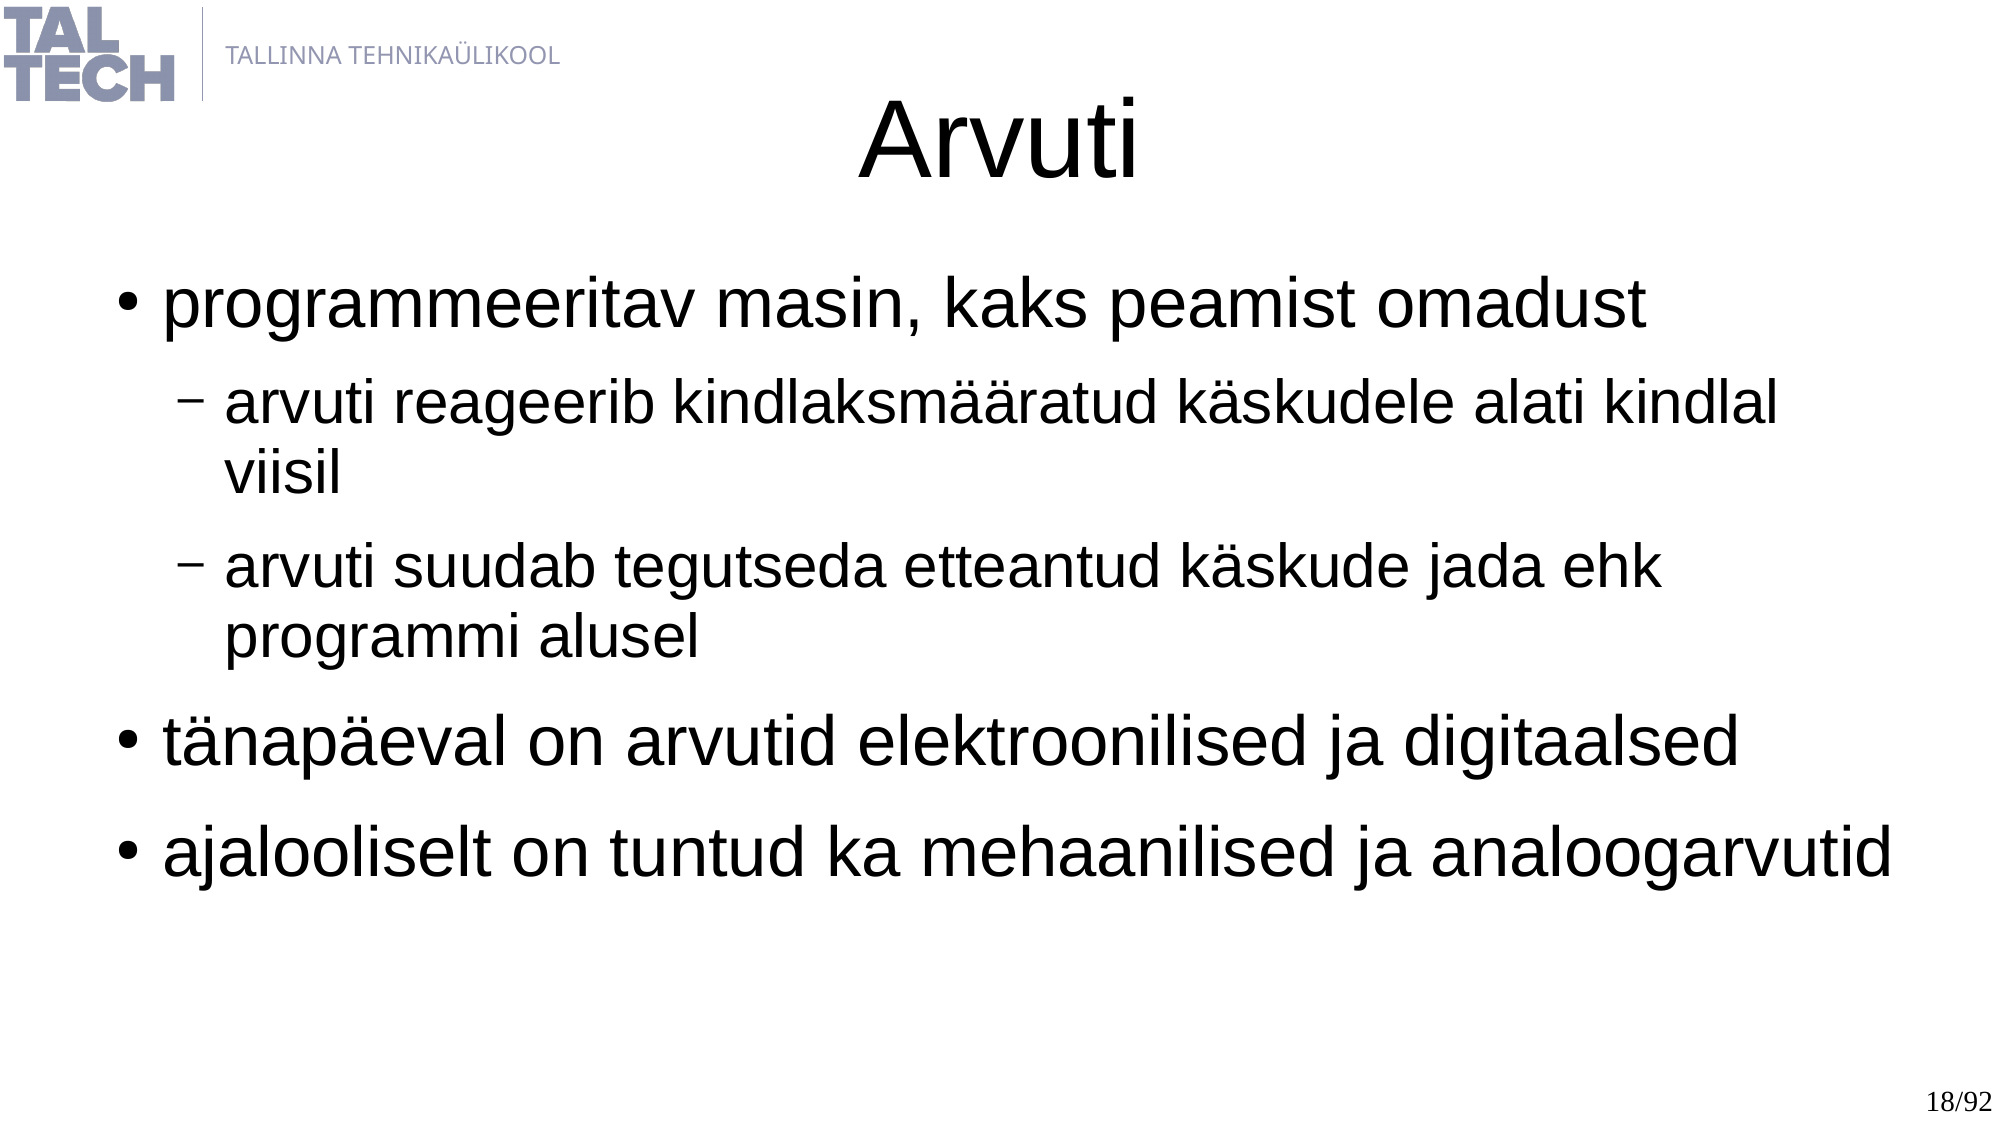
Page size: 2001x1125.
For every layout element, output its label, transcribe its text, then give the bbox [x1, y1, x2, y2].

title Arvuti [99, 44, 1901, 233]
picture [0, 0, 178, 107]
list programmeeritav masin, kaks peamist omadust arvuti reageerib kindlaksmääratud käskudele alati kindlal viisil arvuti suudab tegutseda etteantud käskude jada ehk programmi alusel tänapäeval on arvutid elektroonilised ja digitaalsed ajalooliselt on tuntud ka mehaanilised ja analoogarvutid [99, 263, 1901, 957]
